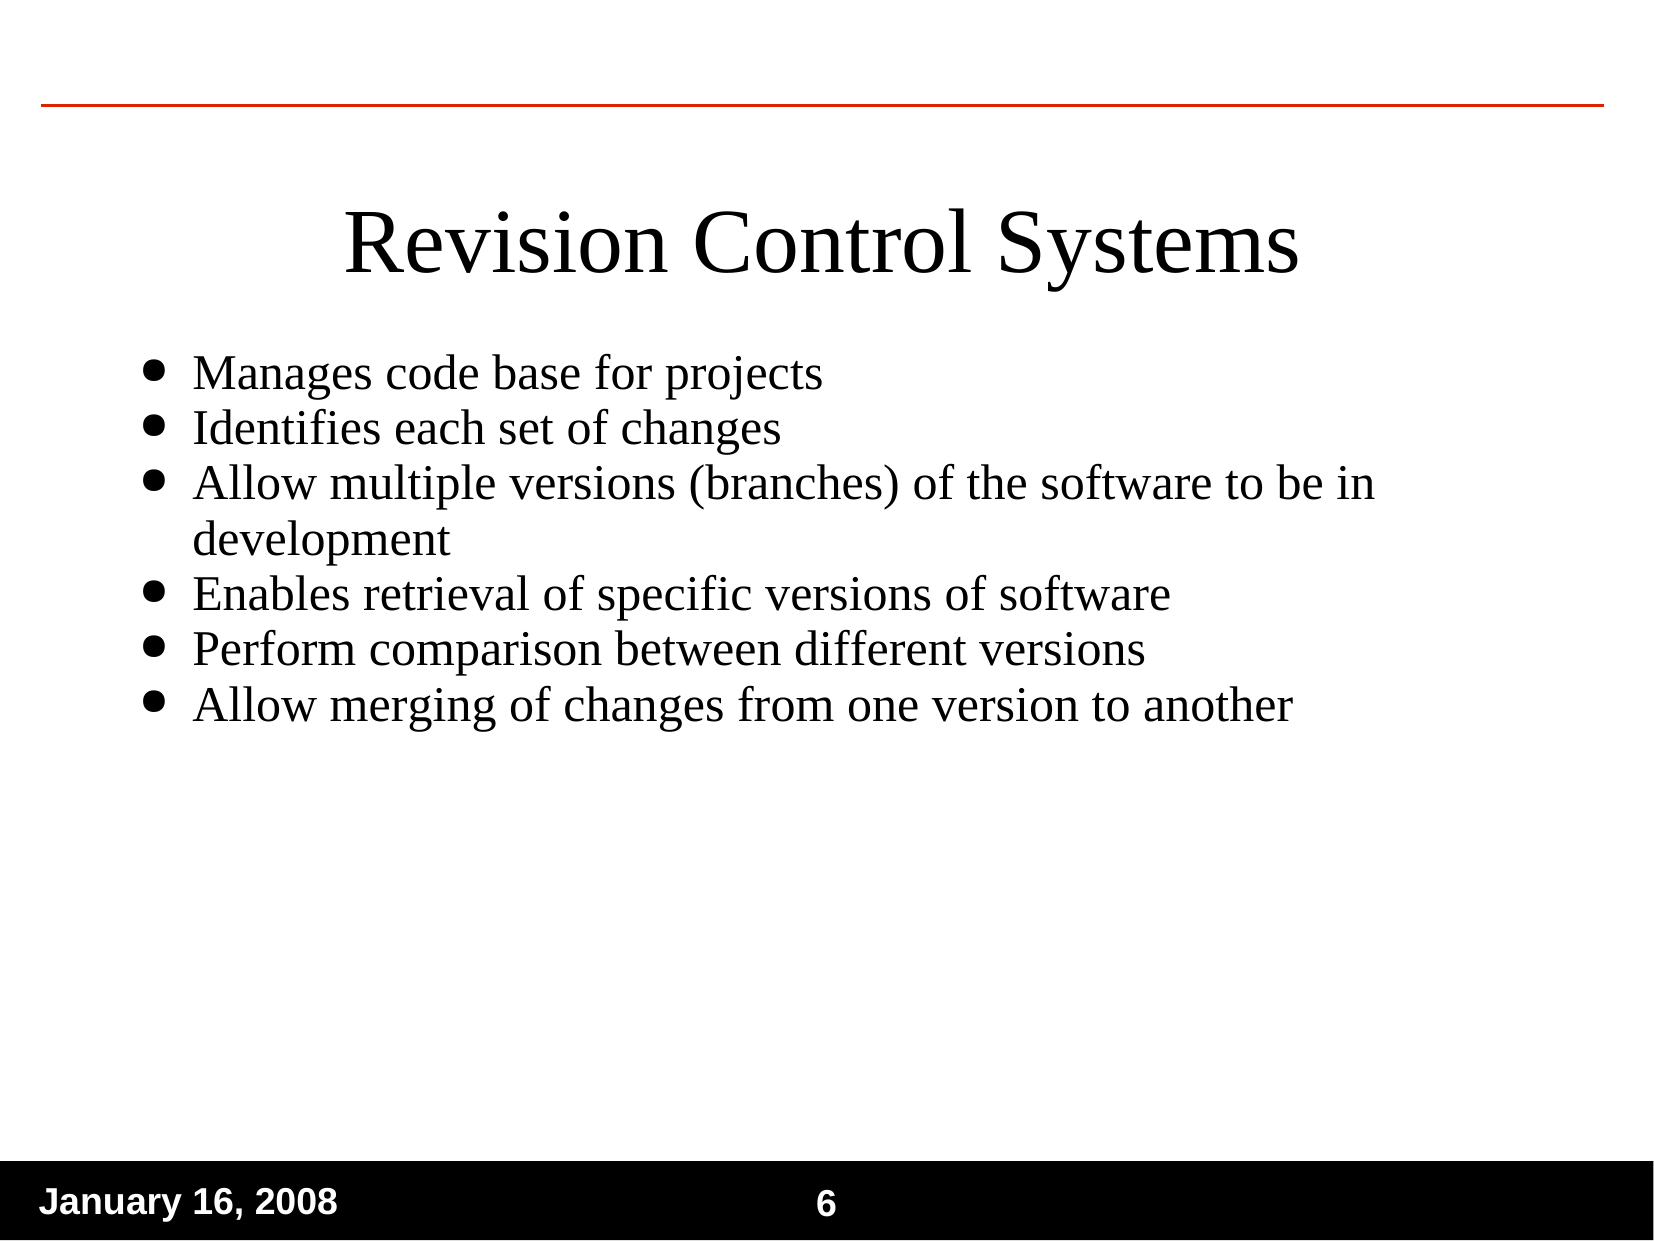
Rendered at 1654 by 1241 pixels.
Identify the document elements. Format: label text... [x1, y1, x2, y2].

list Manages code base for projects Identifies each set of changes Allow multiple versions (branches) of the software to be in development Enables retrieval of specific versions of software Perform comparison between different versions Allow merging of changes from one version to another [121, 344, 1534, 1127]
title Revision Control Systems [117, 137, 1530, 346]
